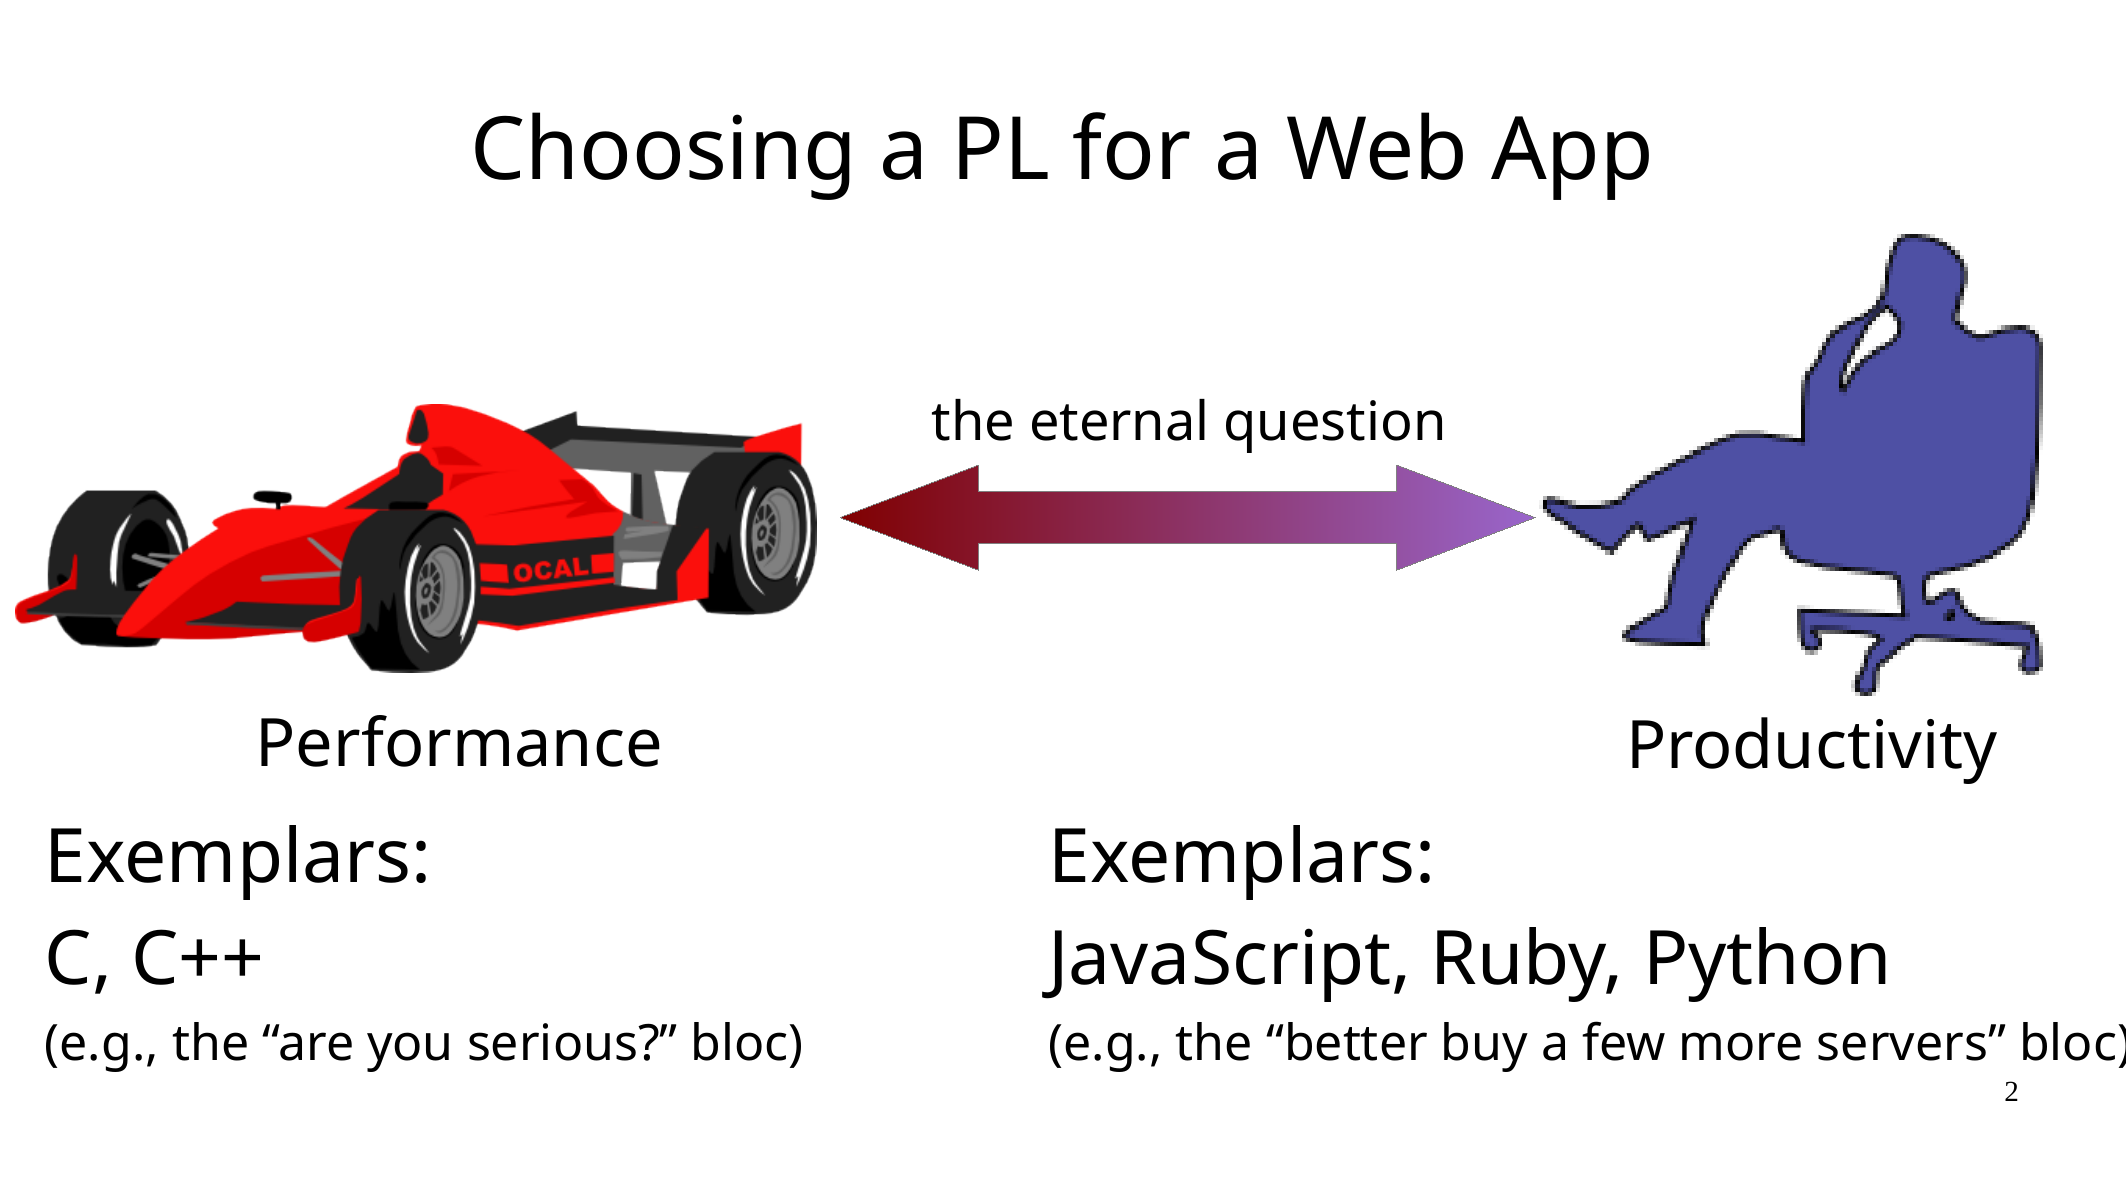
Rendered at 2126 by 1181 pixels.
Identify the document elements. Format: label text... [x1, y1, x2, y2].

text_box Productivity [1611, 690, 1999, 783]
text_box [840, 465, 1536, 571]
picture [1535, 226, 2056, 706]
text_box Performance [240, 687, 661, 781]
text_box Exemplars: C, C++ (e.g., the “are you serious?” bloc) [30, 795, 792, 1044]
text_box the eternal question [916, 375, 1441, 454]
picture [15, 404, 817, 673]
title Choosing a PL for a Web App [106, 47, 2020, 245]
text_box Exemplars: JavaScript, Ruby, Python (e.g., the “better buy a few more servers” bloc) [1033, 795, 2105, 1044]
